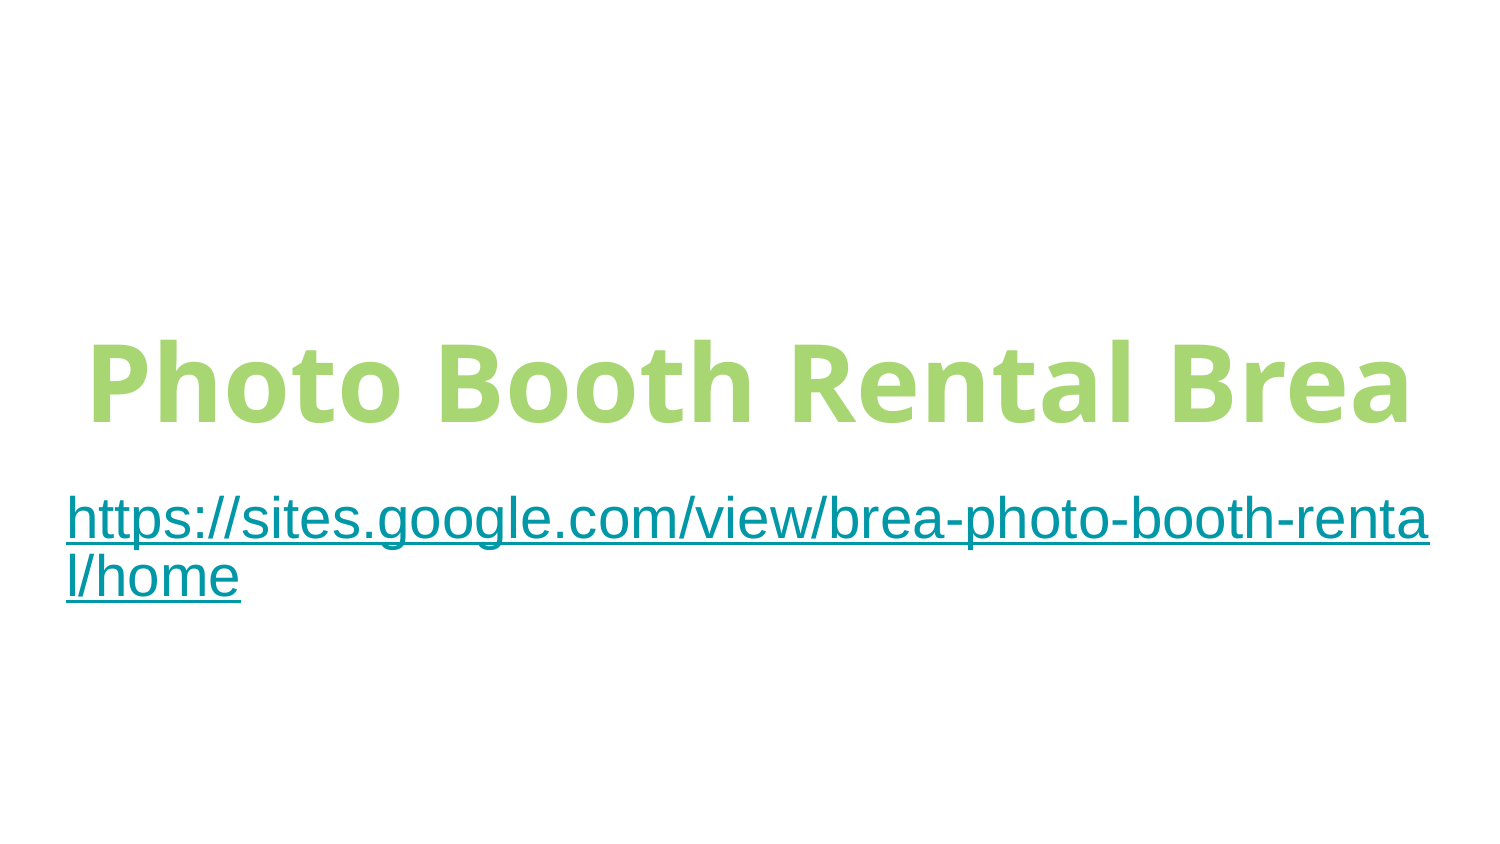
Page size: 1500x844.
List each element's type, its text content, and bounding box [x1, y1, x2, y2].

subtitle https://sites.google.com/view/brea-photo-booth-rental/home [51, 464, 1449, 595]
title Photo Booth Rental Brea [51, 122, 1449, 459]
